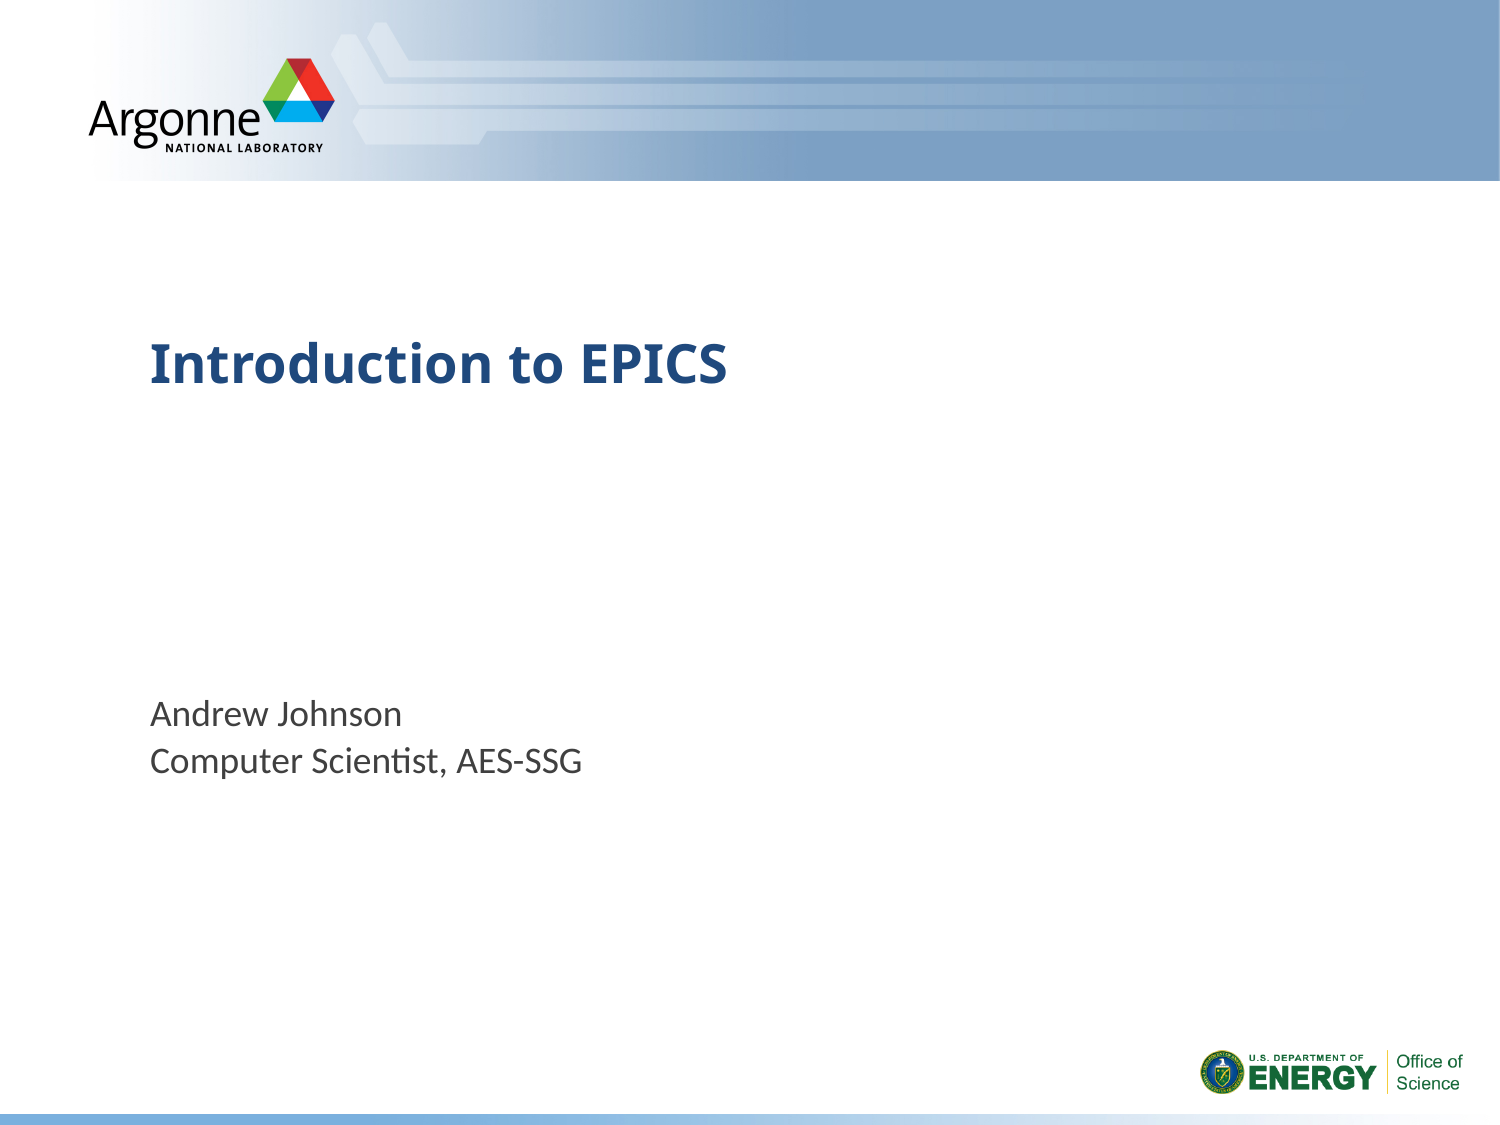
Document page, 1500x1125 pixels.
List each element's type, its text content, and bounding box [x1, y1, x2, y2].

subtitle Andrew Johnson Computer Scientist, AES-SSG [150, 482, 1425, 999]
picture [0, 0, 1500, 182]
title Introduction to EPICS [150, 281, 1327, 443]
picture [0, 1114, 1500, 1125]
picture [1200, 1050, 1463, 1094]
